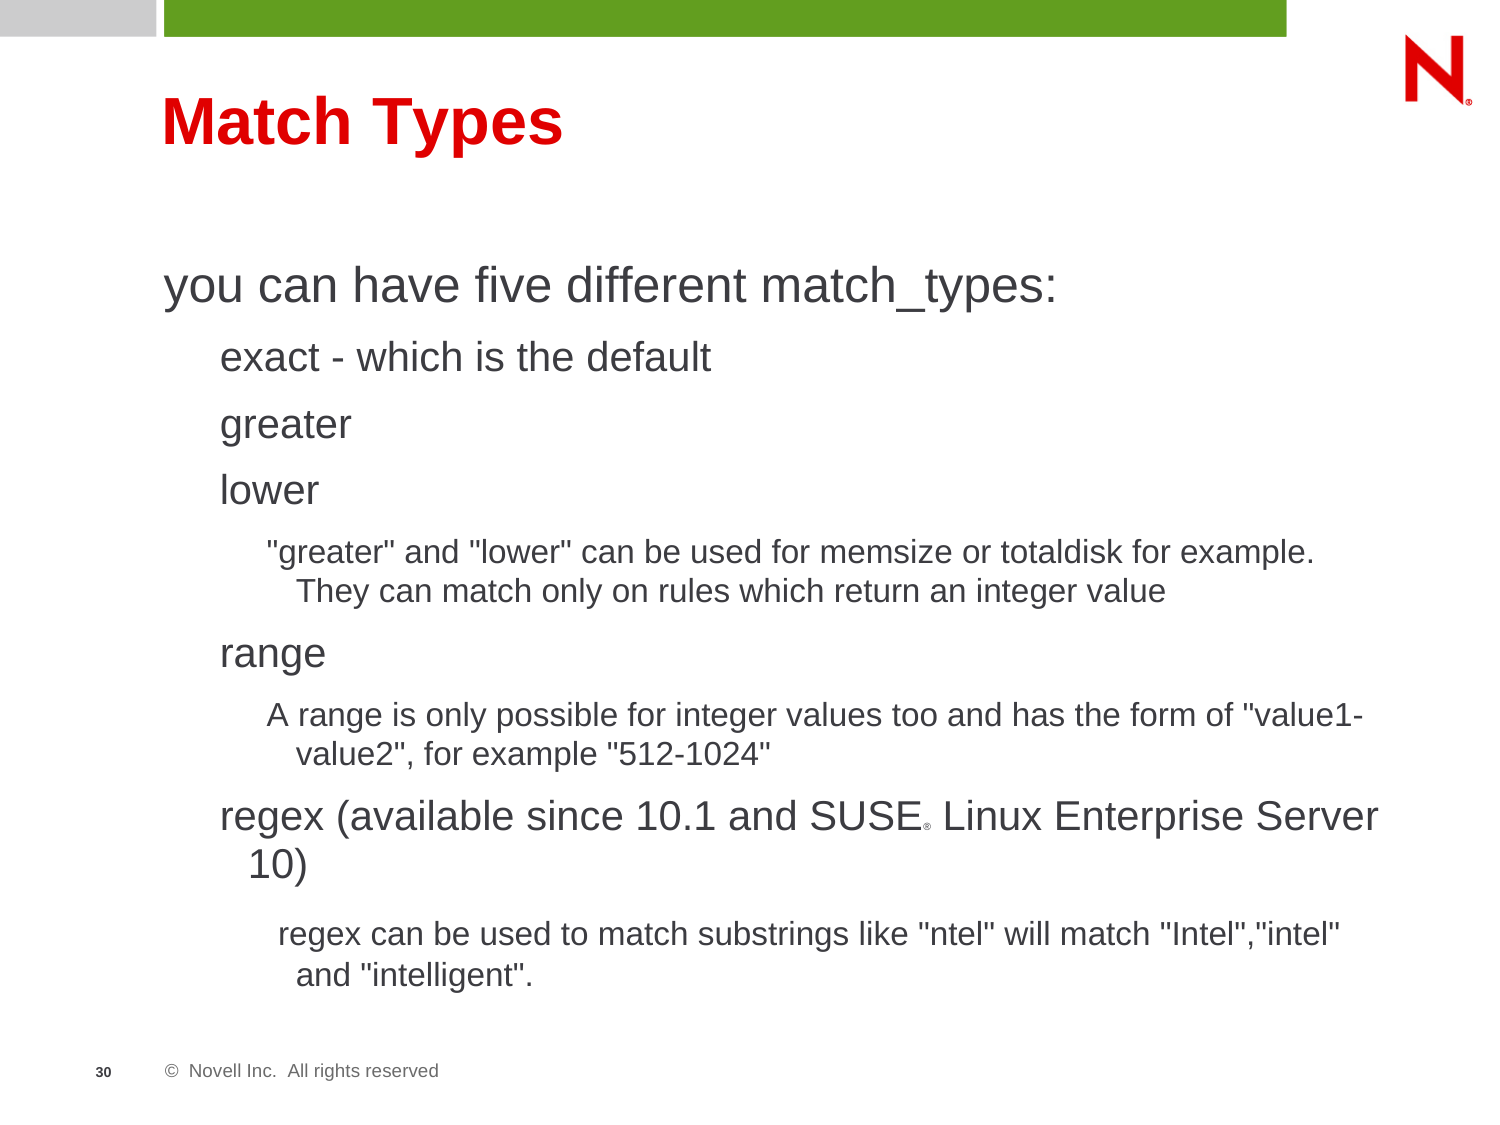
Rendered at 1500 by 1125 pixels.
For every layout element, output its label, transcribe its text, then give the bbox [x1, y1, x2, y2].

list you can have five different match_types: exact - which is the default greater lower "greater" and "lower" can be used for memsize or totaldisk for example. They can match only on rules which return an integer value range A range is only possible for integer values too and has the form of "value1-value2", for example "512-1024" regex (available since 10.1 and SUSE® Linux Enterprise Server 10) regex can be used to match substrings like "ntel" will match "Intel","intel" and "intelligent". [163, 254, 1383, 1026]
picture [1403, 32, 1473, 107]
title Match Types [161, 41, 1383, 205]
